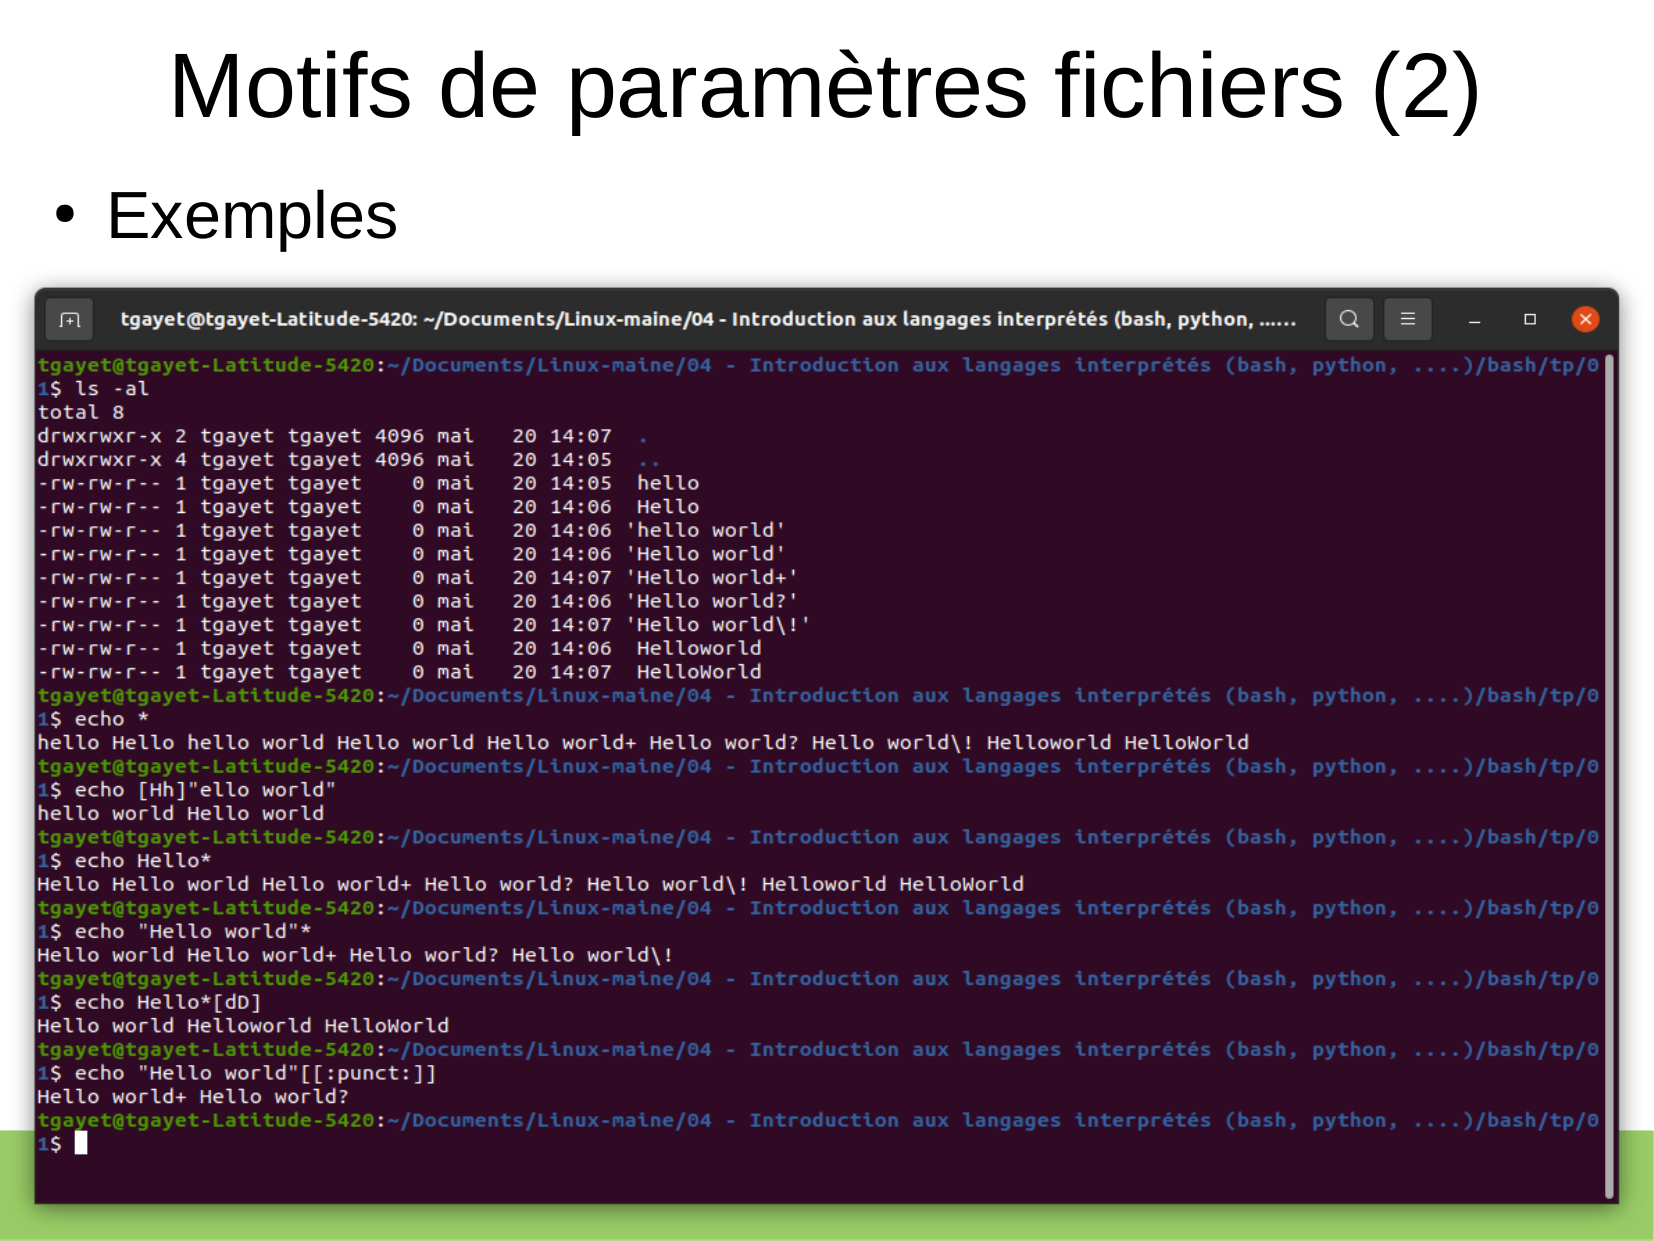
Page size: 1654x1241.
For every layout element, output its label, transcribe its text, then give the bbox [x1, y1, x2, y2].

picture [0, 0, 1654, 1241]
title Motifs de paramètres fichiers (2) [11, 5, 1642, 166]
list Exemples [35, 178, 1524, 259]
